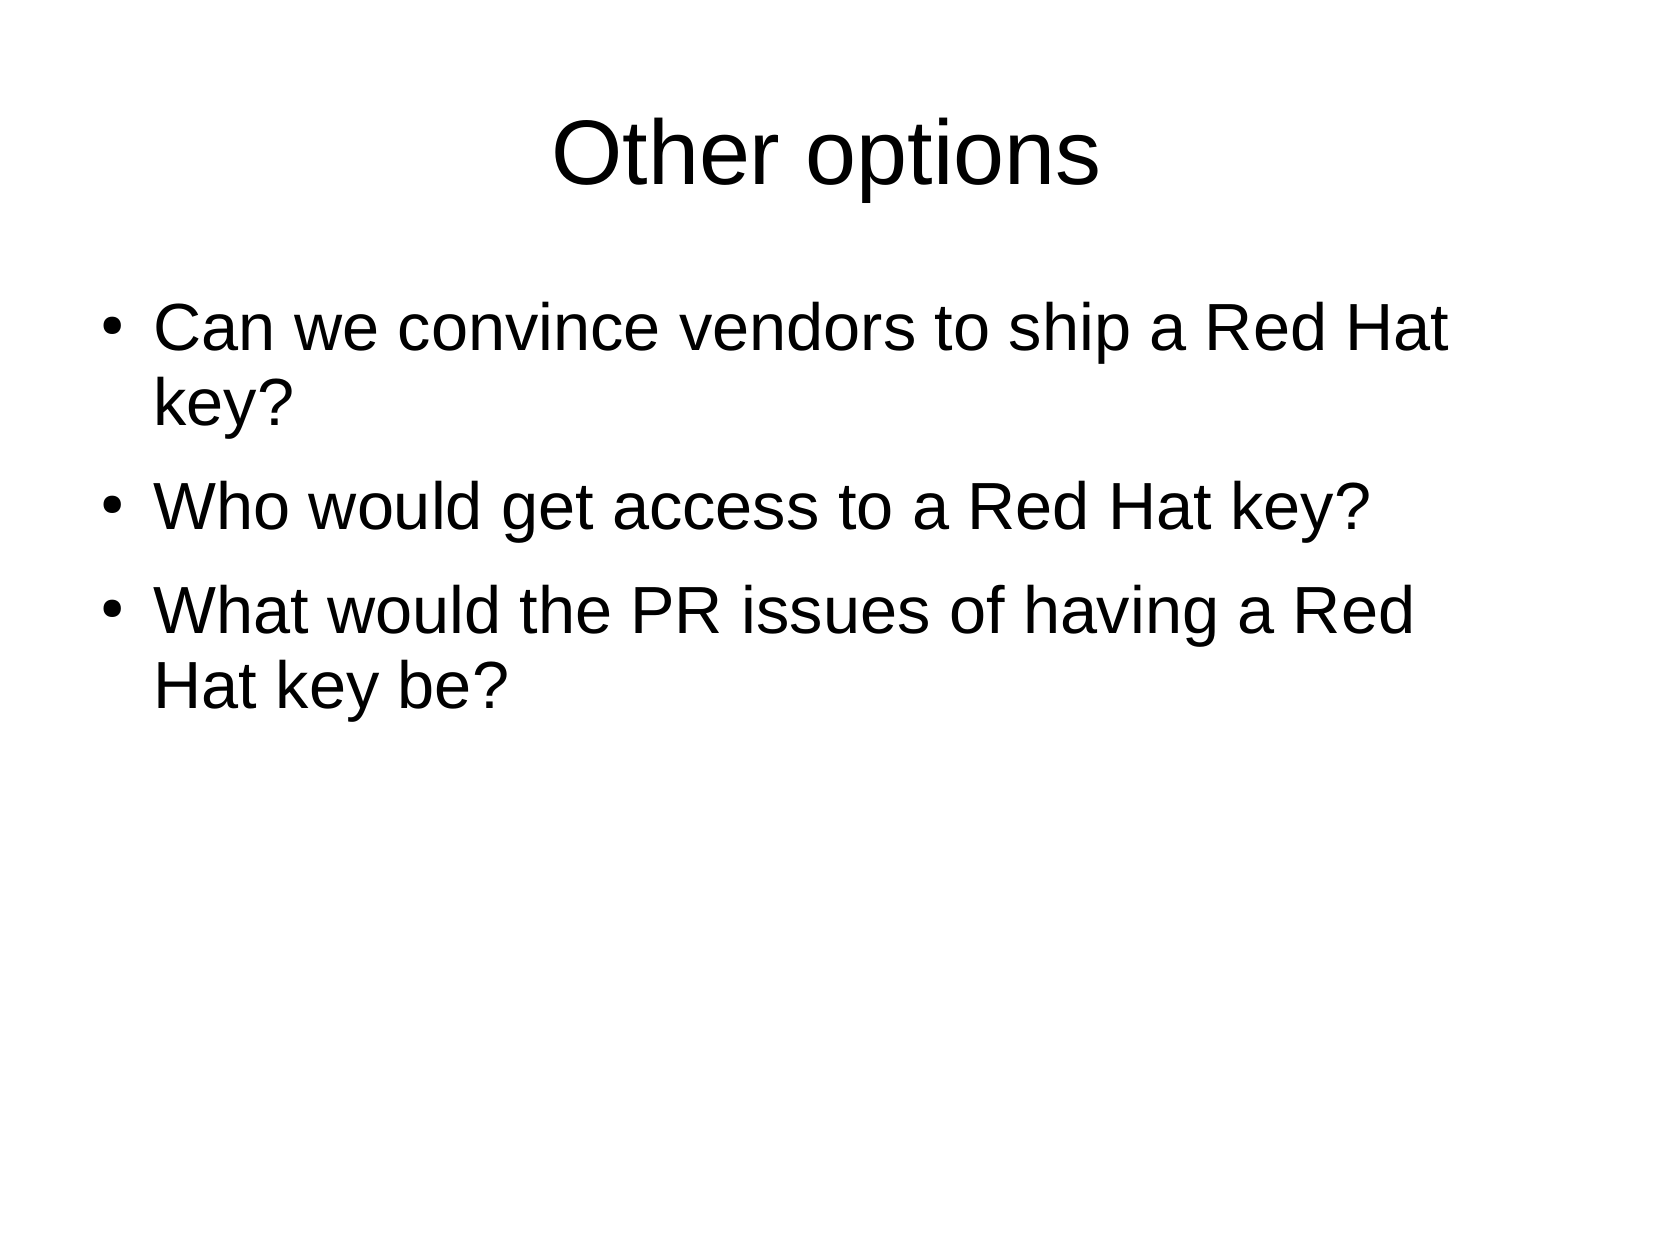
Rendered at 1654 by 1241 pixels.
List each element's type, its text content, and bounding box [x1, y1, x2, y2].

list Can we convince vendors to ship a Red Hat key? Who would get access to a Red Hat key? What would the PR issues of having a Red Hat key be? [82, 290, 1538, 1010]
title Other options [82, 49, 1571, 257]
